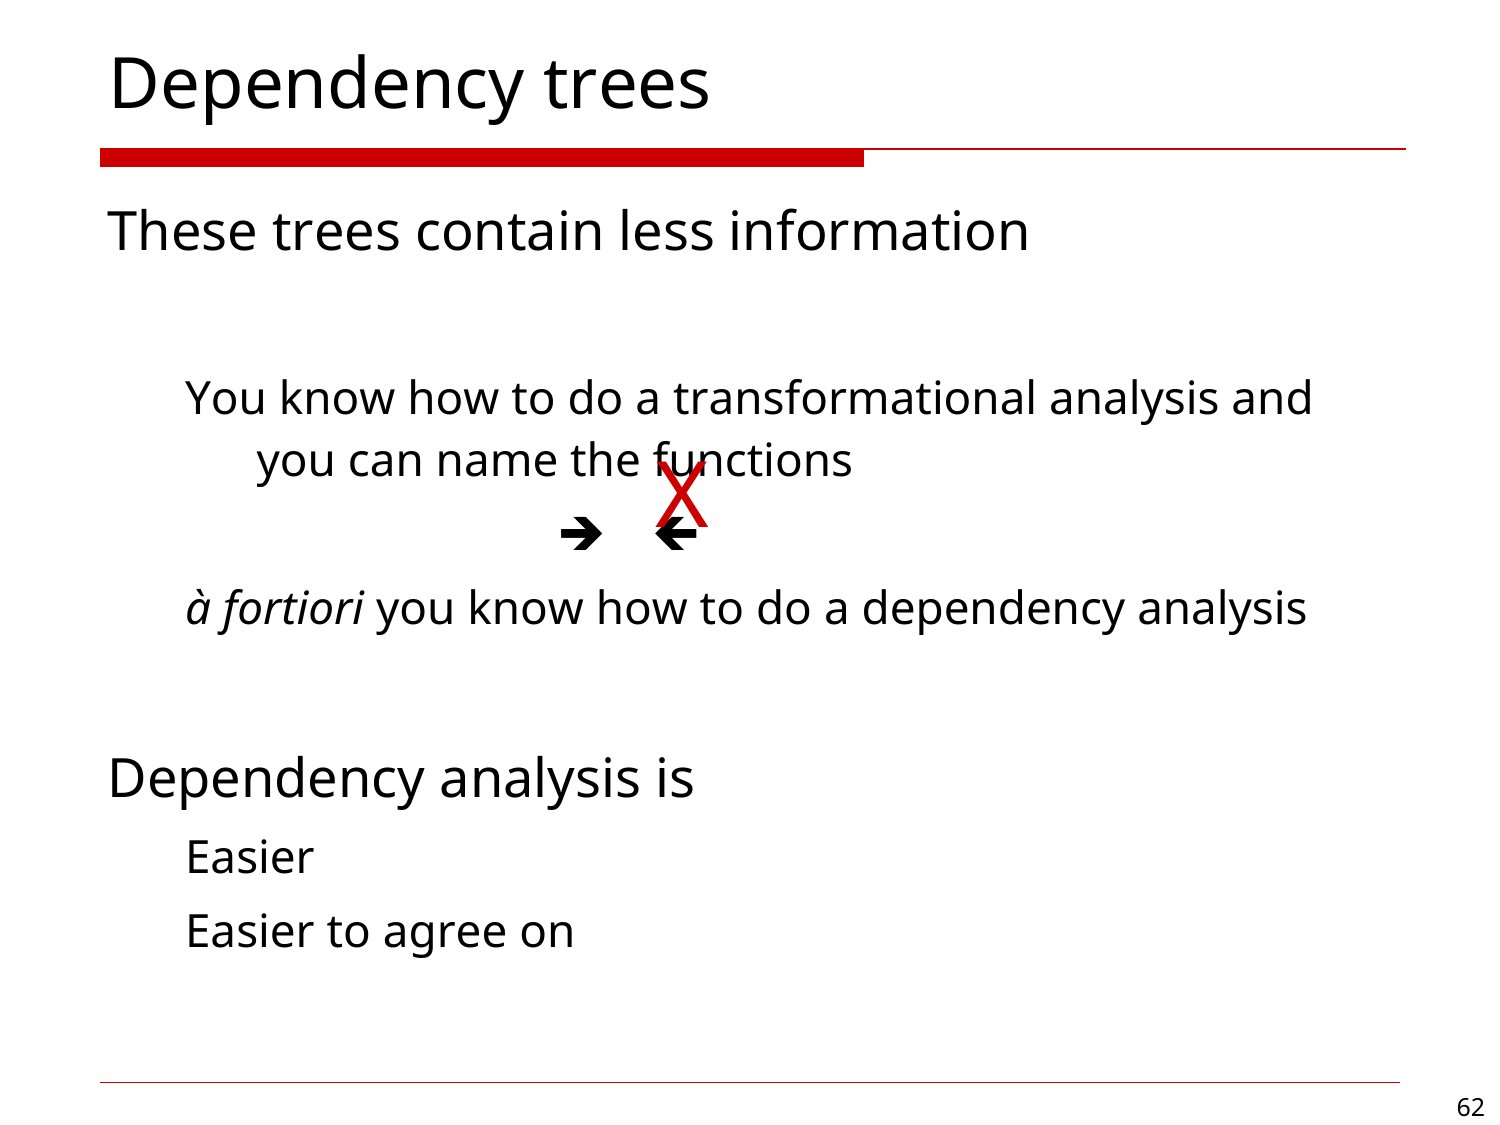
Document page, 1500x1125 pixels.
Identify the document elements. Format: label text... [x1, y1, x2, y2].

title Dependency trees [94, 36, 1407, 138]
text_box X [655, 429, 727, 555]
list These trees contain less information You know how to do a transformational analysis and you can name the functions   à fortiori you know how to do a dependency analysis Dependency analysis is Easier Easier to agree on [92, 184, 1406, 988]
